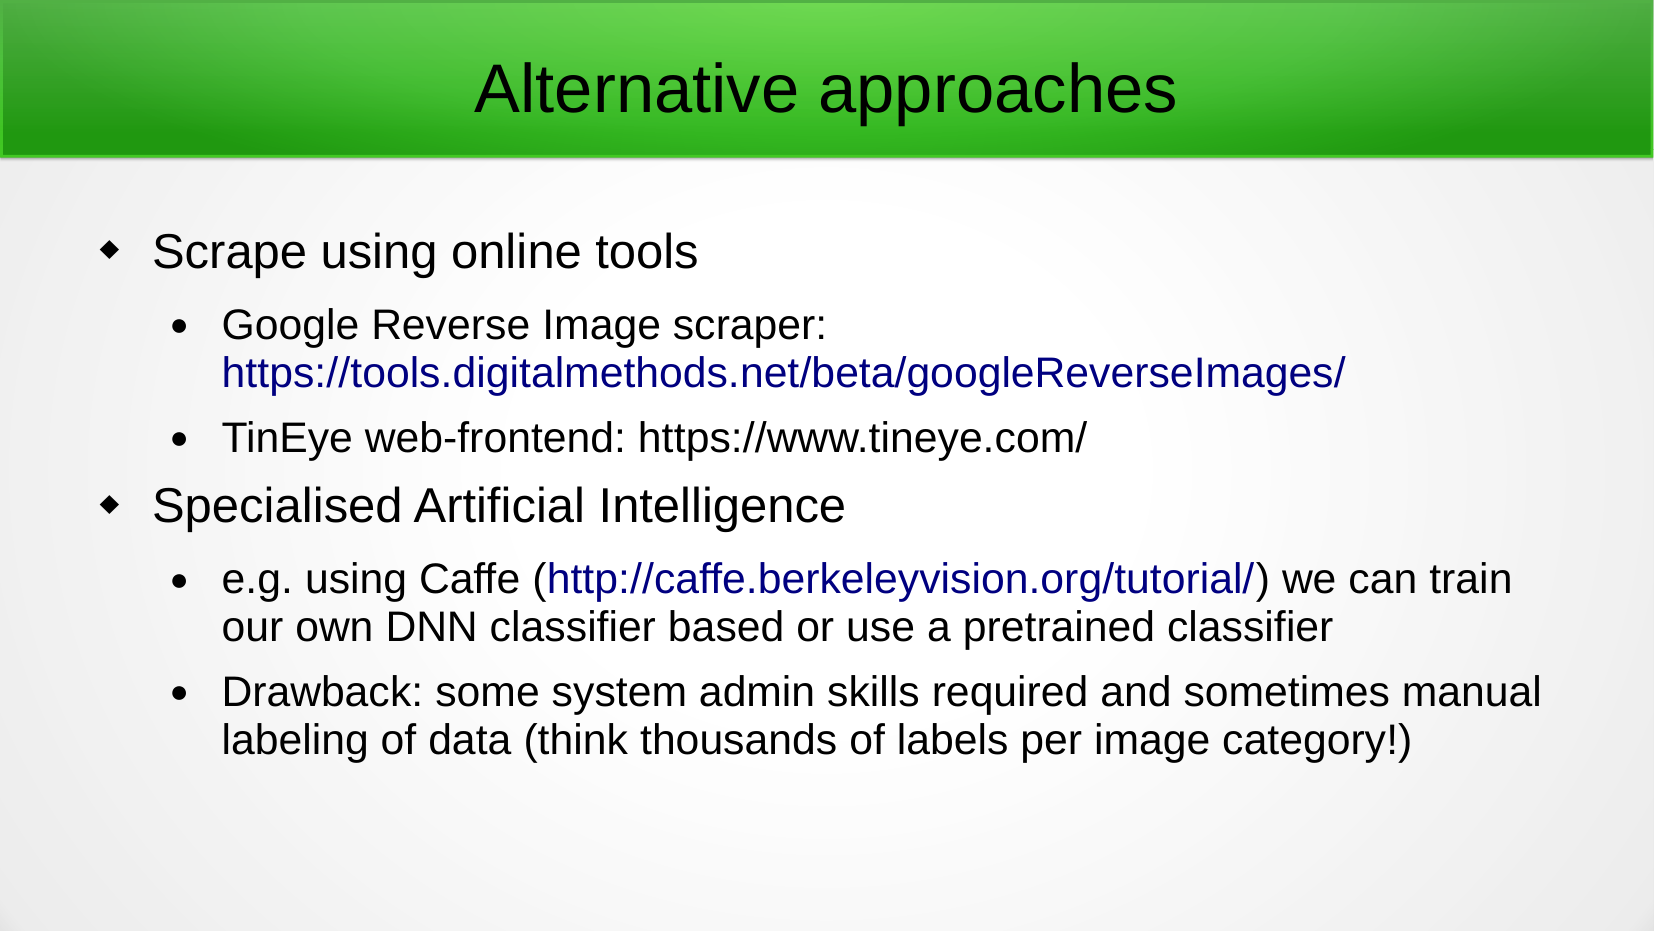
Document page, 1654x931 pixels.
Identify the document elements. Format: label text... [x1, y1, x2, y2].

list Scrape using online tools Google Reverse Image scraper: https://tools.digitalmethods.net/beta/googleReverseImages/ TinEye web-frontend: https://www.tineye.com/ Specialised Artificial Intelligence e.g. using Caffe (http://caffe.berkeleyvision.org/tutorial/) we can train our own DNN classifier based or use a pretrained classifier Drawback: some system admin skills required and sometimes manual labeling of data (think thousands of labels per image category!) [82, 224, 1571, 764]
title Alternative approaches [82, 35, 1571, 142]
